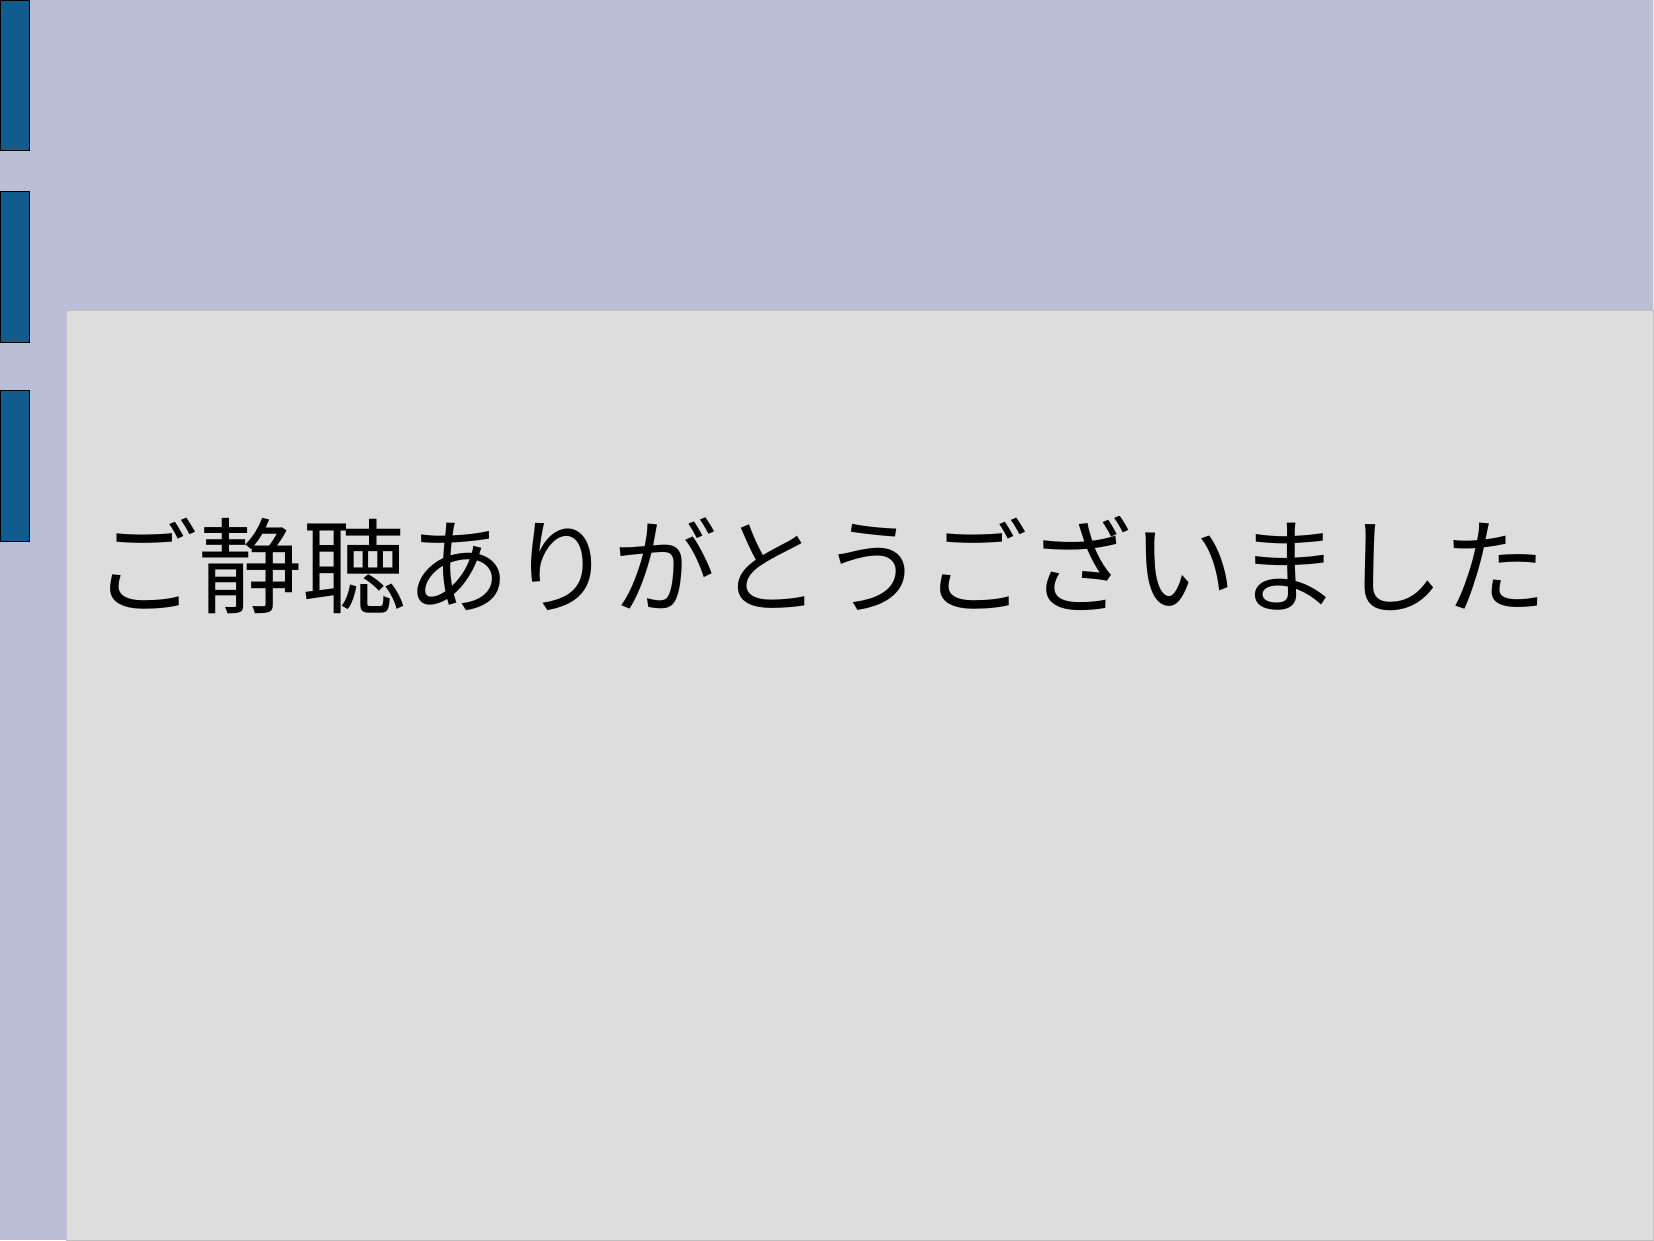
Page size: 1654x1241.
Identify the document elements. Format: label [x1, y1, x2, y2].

chart [88, 516, 1553, 621]
